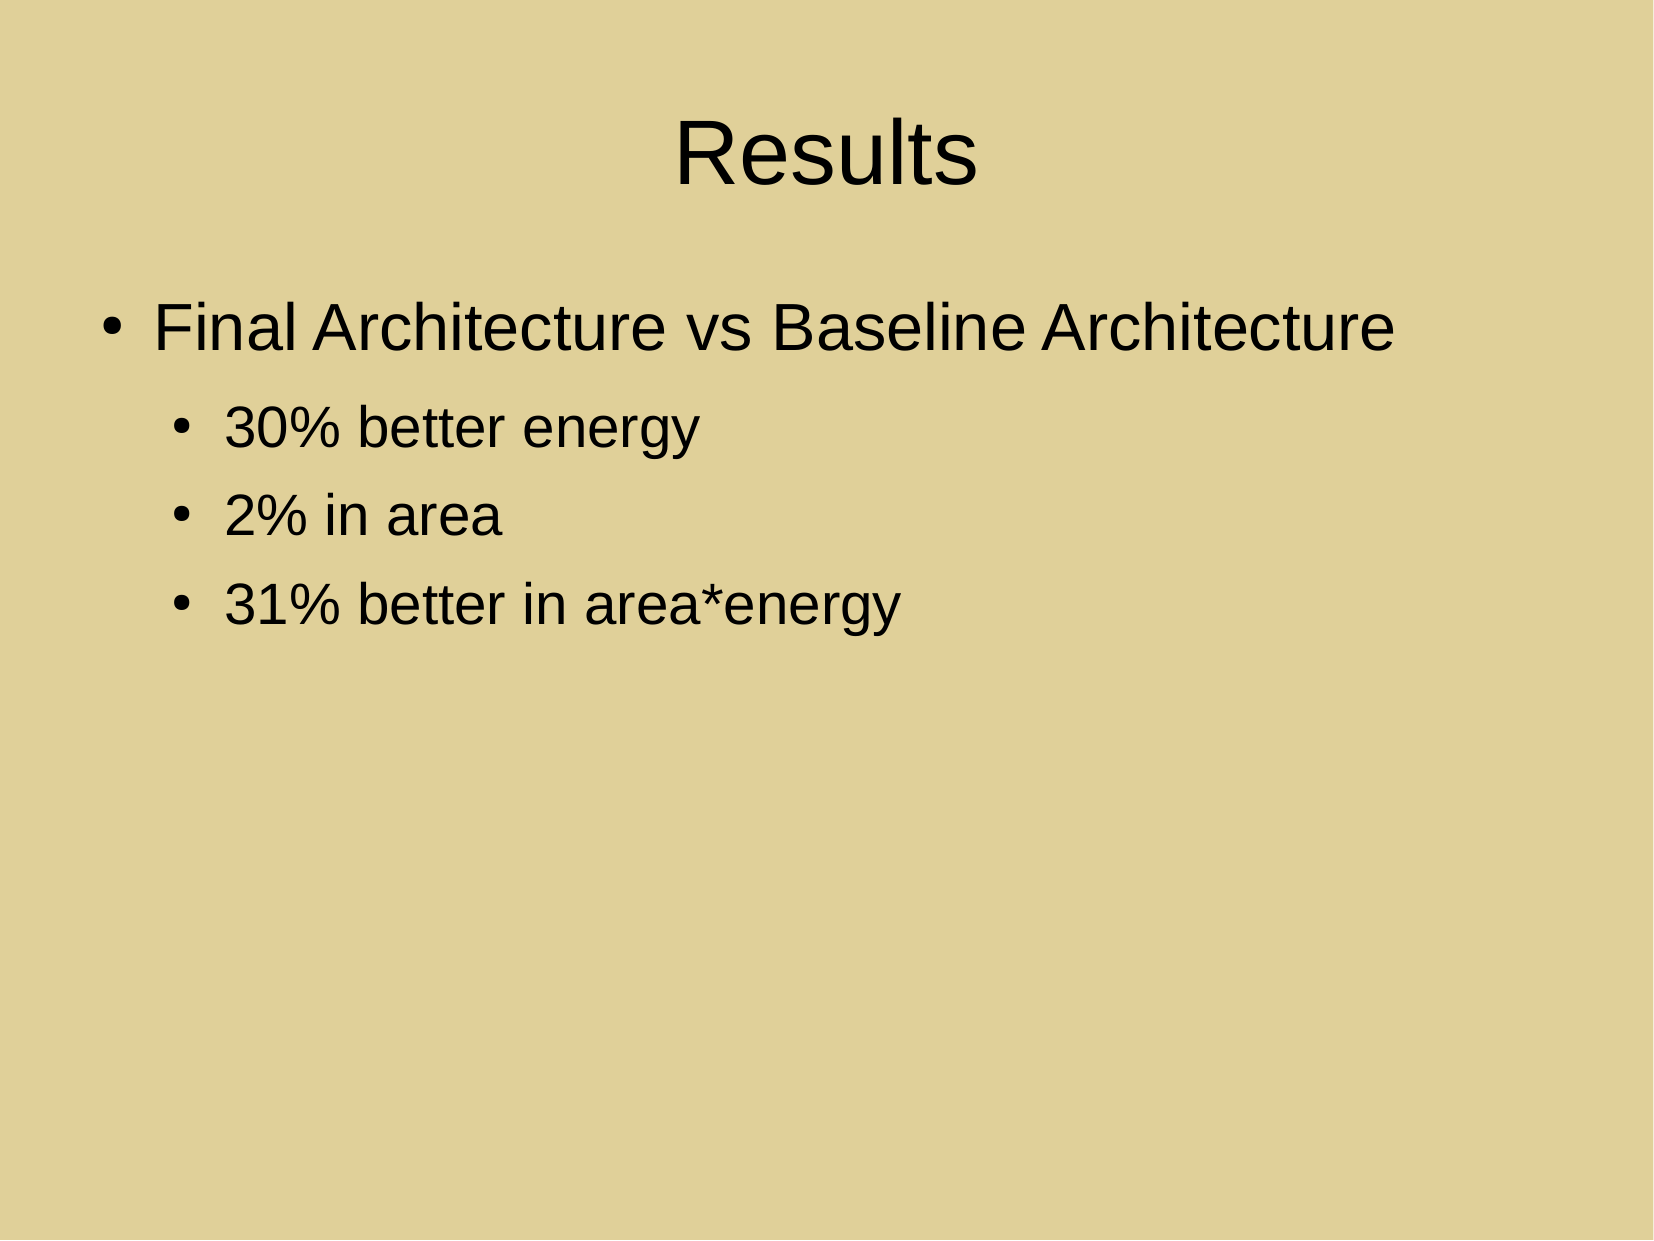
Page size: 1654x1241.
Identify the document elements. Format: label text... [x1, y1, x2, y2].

list Final Architecture vs Baseline Architecture 30% better energy 2% in area 31% better in area*energy [82, 290, 1571, 1109]
title Results [82, 49, 1571, 257]
